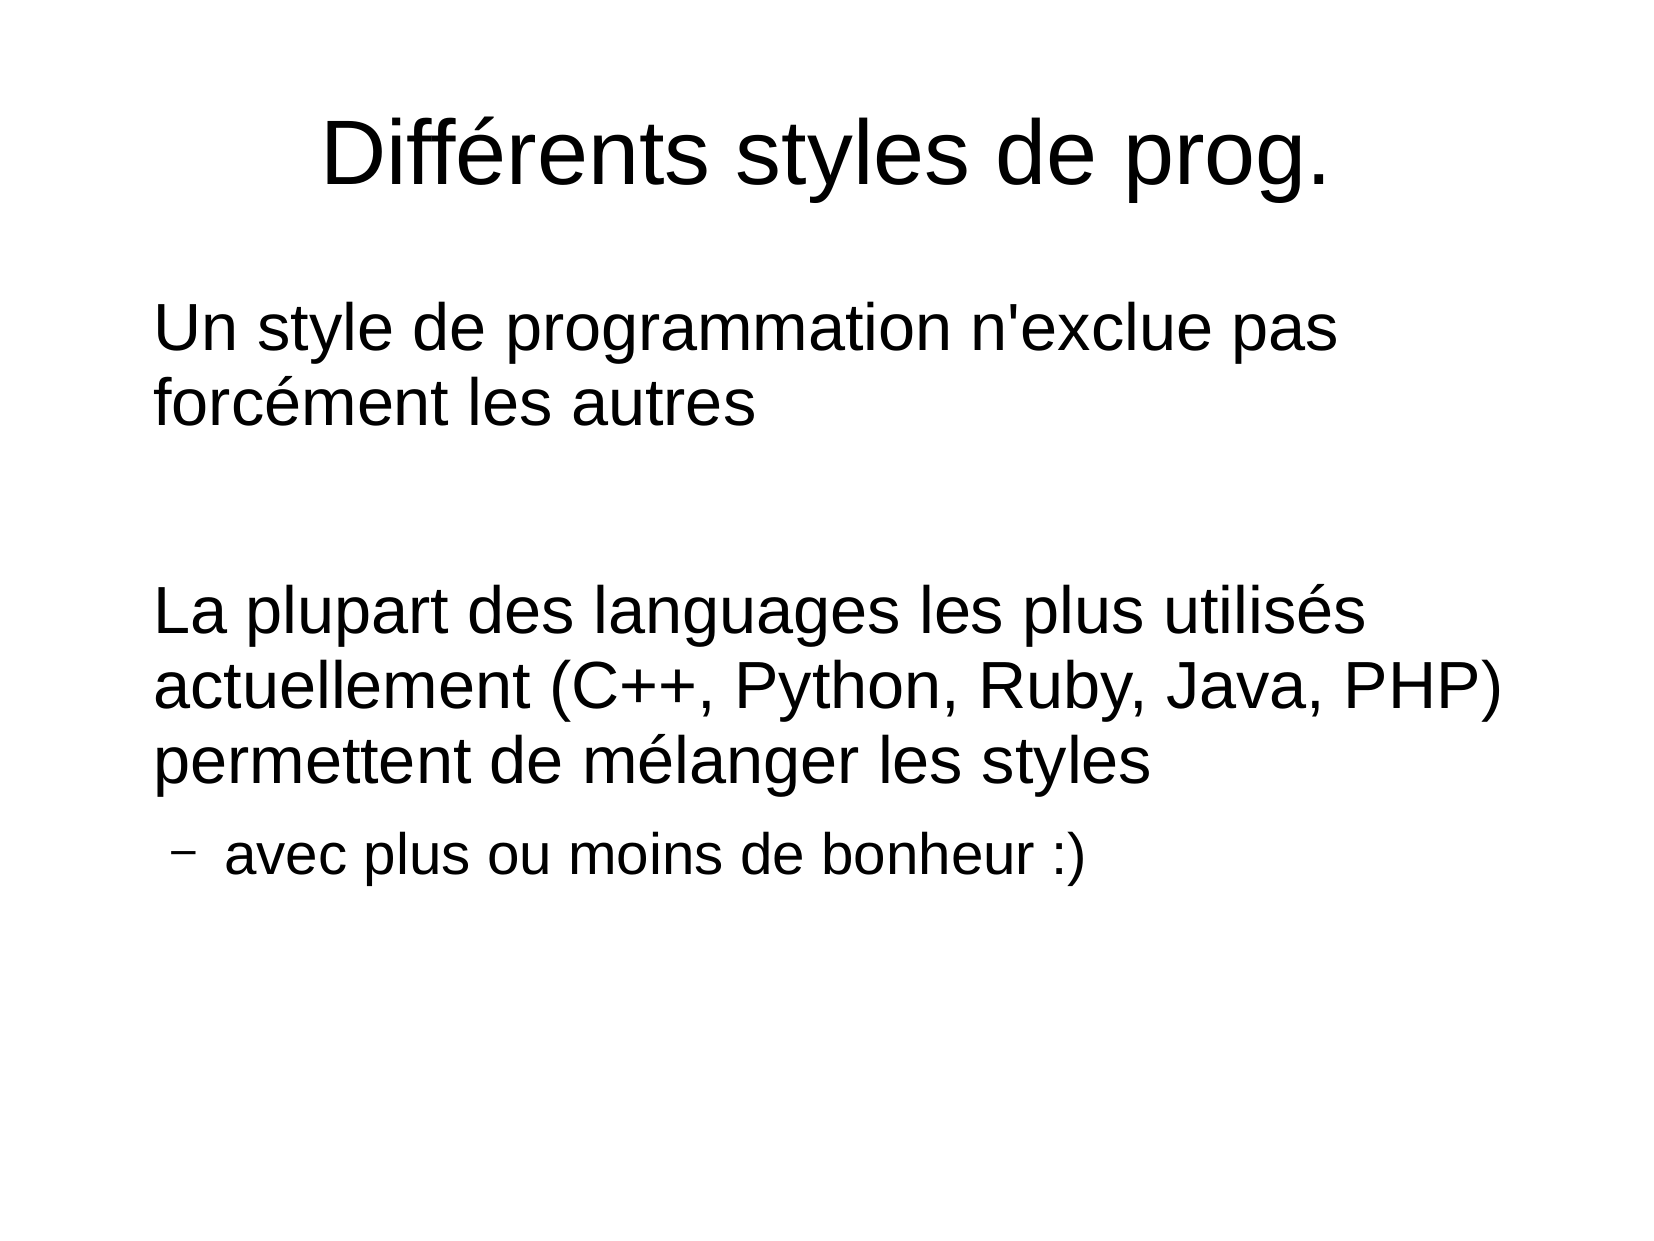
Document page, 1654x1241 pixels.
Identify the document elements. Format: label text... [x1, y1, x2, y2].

list Un style de programmation n'exclue pas forcément les autres La plupart des languages les plus utilisés actuellement (C++, Python, Ruby, Java, PHP) permettent de mélanger les styles avec plus ou moins de bonheur :) [82, 290, 1571, 1010]
title Différents styles de prog. [82, 49, 1571, 257]
